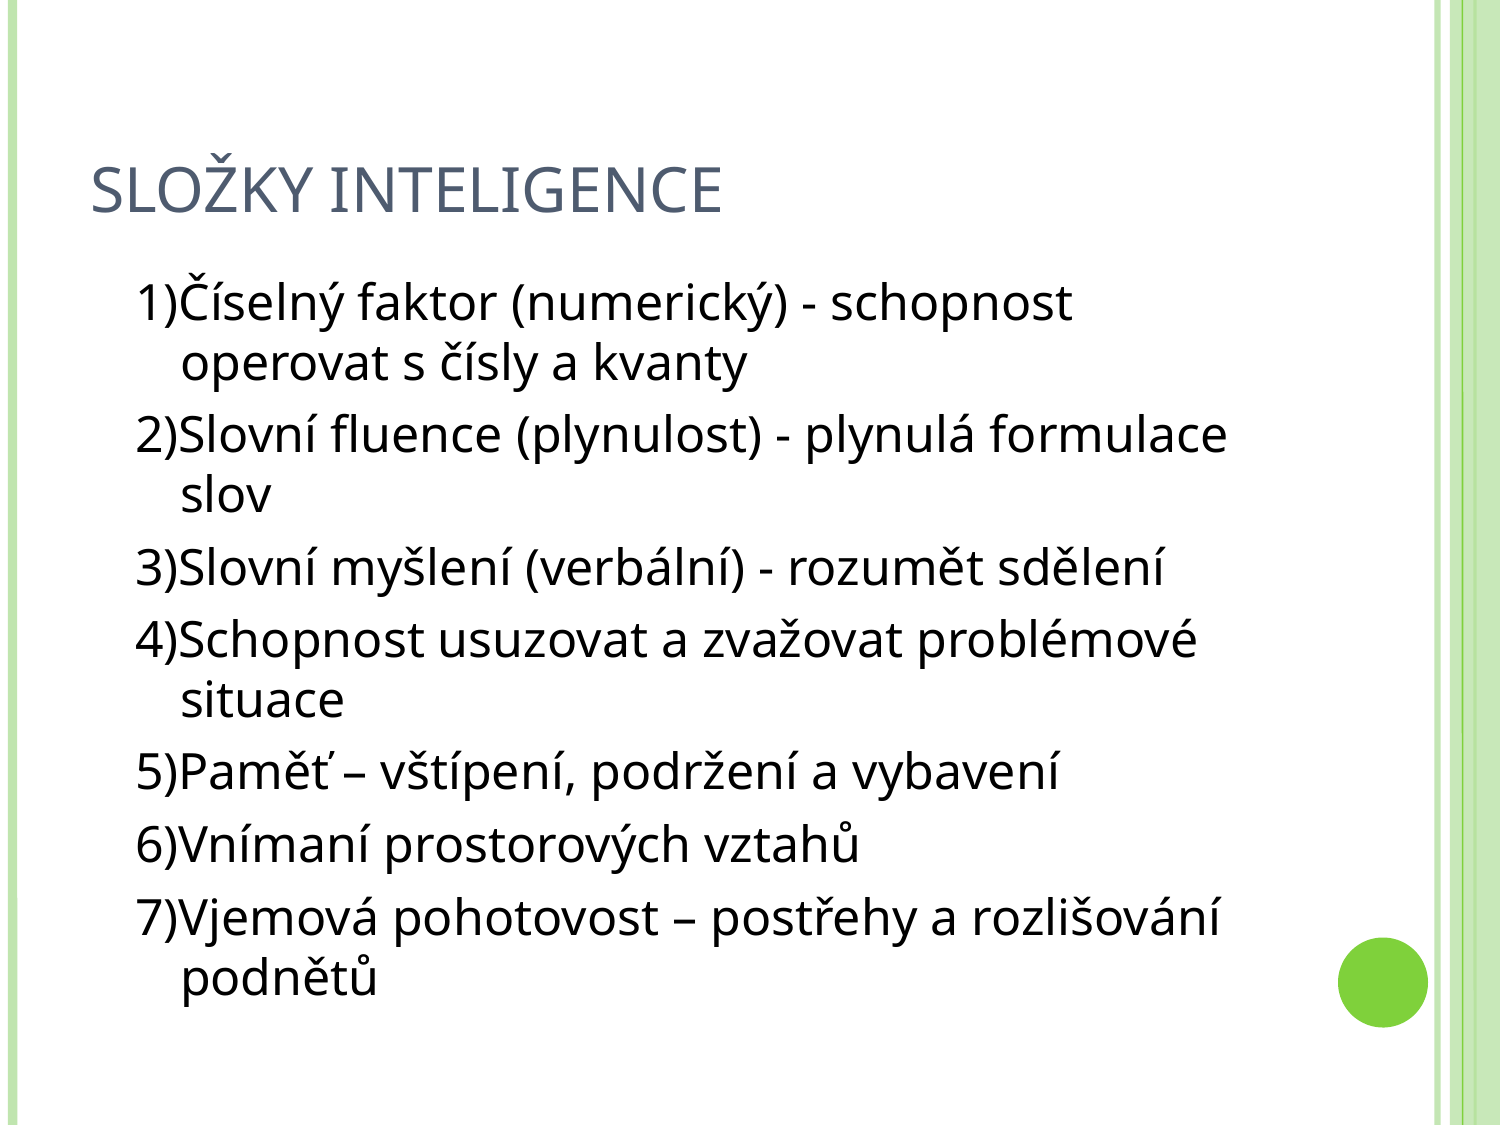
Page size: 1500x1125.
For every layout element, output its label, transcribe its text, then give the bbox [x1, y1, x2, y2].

title Složky inteligence [75, 45, 1300, 233]
list 1)Číselný faktor (numerický) - schopnost operovat s čísly a kvanty 2)Slovní fluence (plynulost) - plynulá formulace slov 3)Slovní myšlení (verbální) - rozumět sdělení 4)Schopnost usuzovat a zvažovat problémové situace 5)Paměť – vštípení, podržení a vybavení 6)Vnímaní prostorových vztahů 7)Vjemová pohotovost – postřehy a rozlišování podnětů [75, 262, 1300, 1062]
